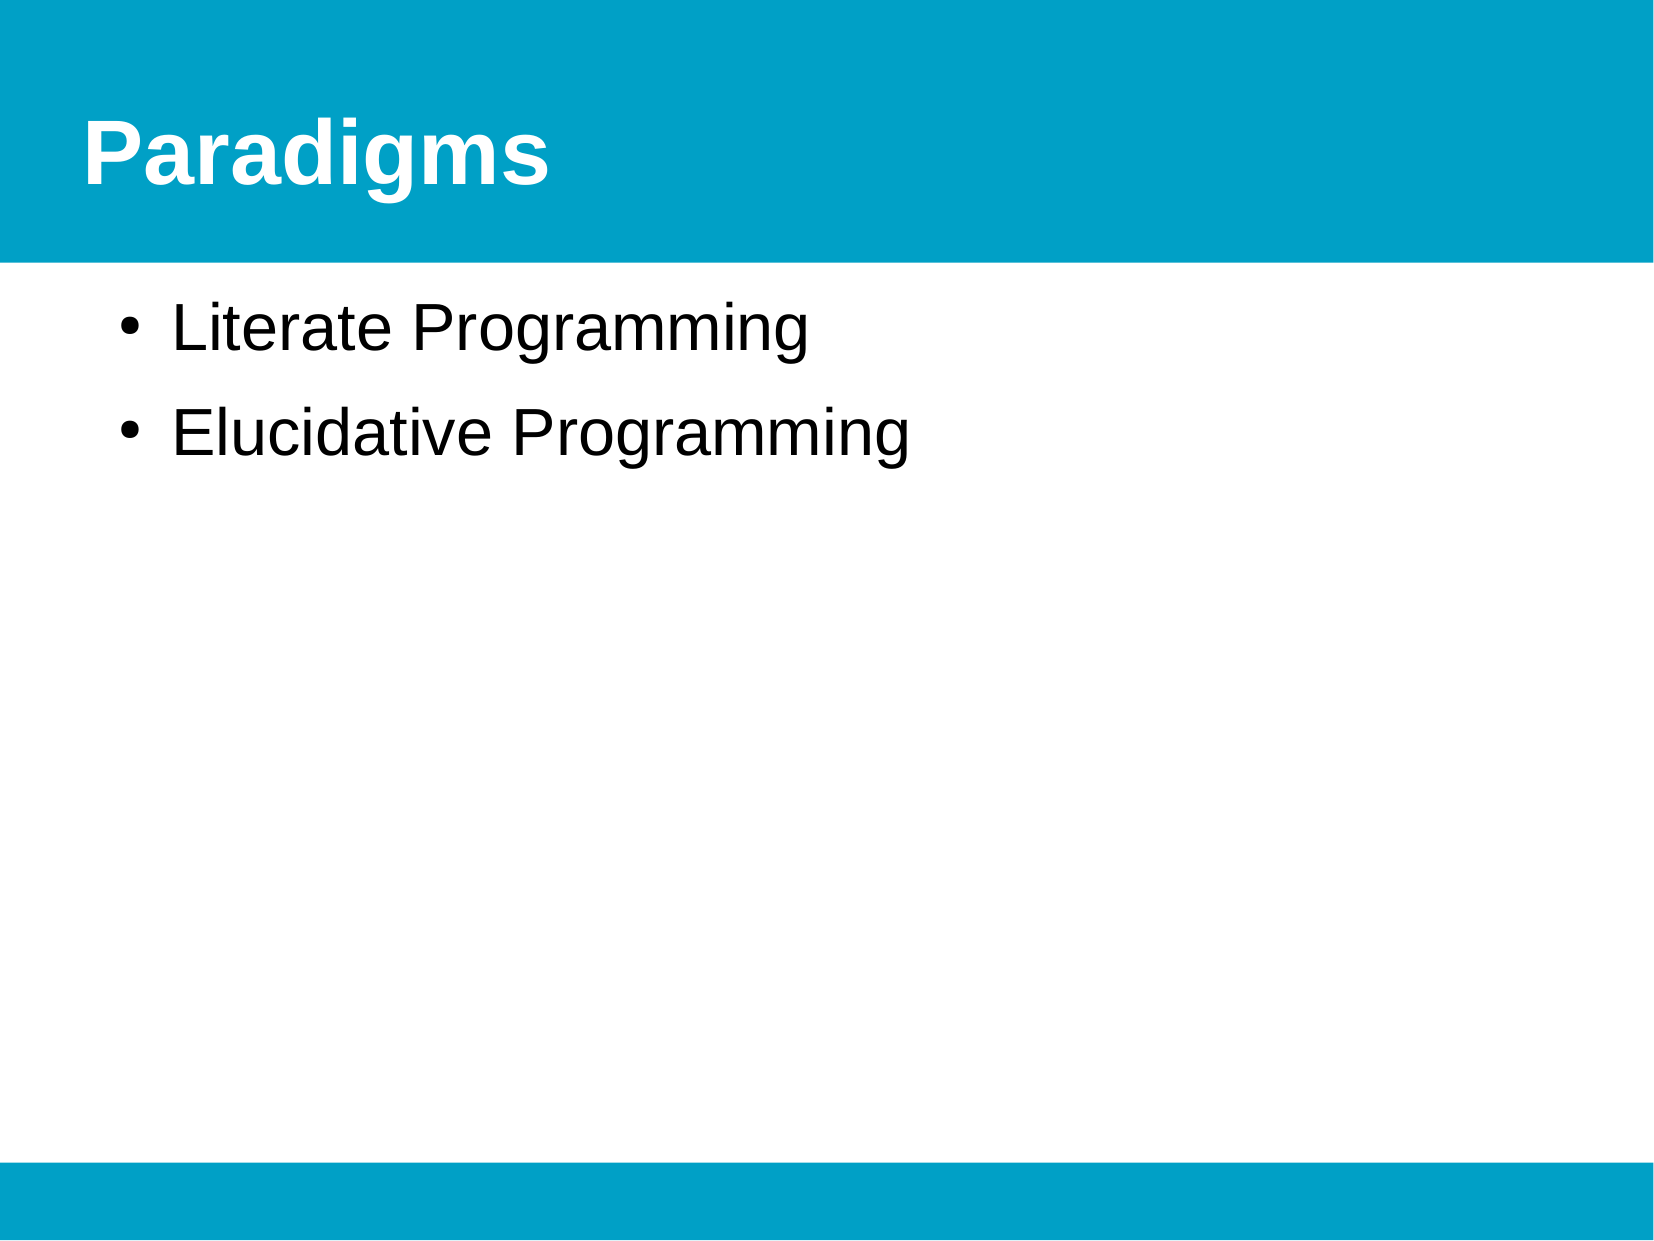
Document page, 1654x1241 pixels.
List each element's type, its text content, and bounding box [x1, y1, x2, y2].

title Paradigms [82, 56, 1571, 250]
list Literate Programming Elucidative Programming [82, 290, 1571, 1094]
